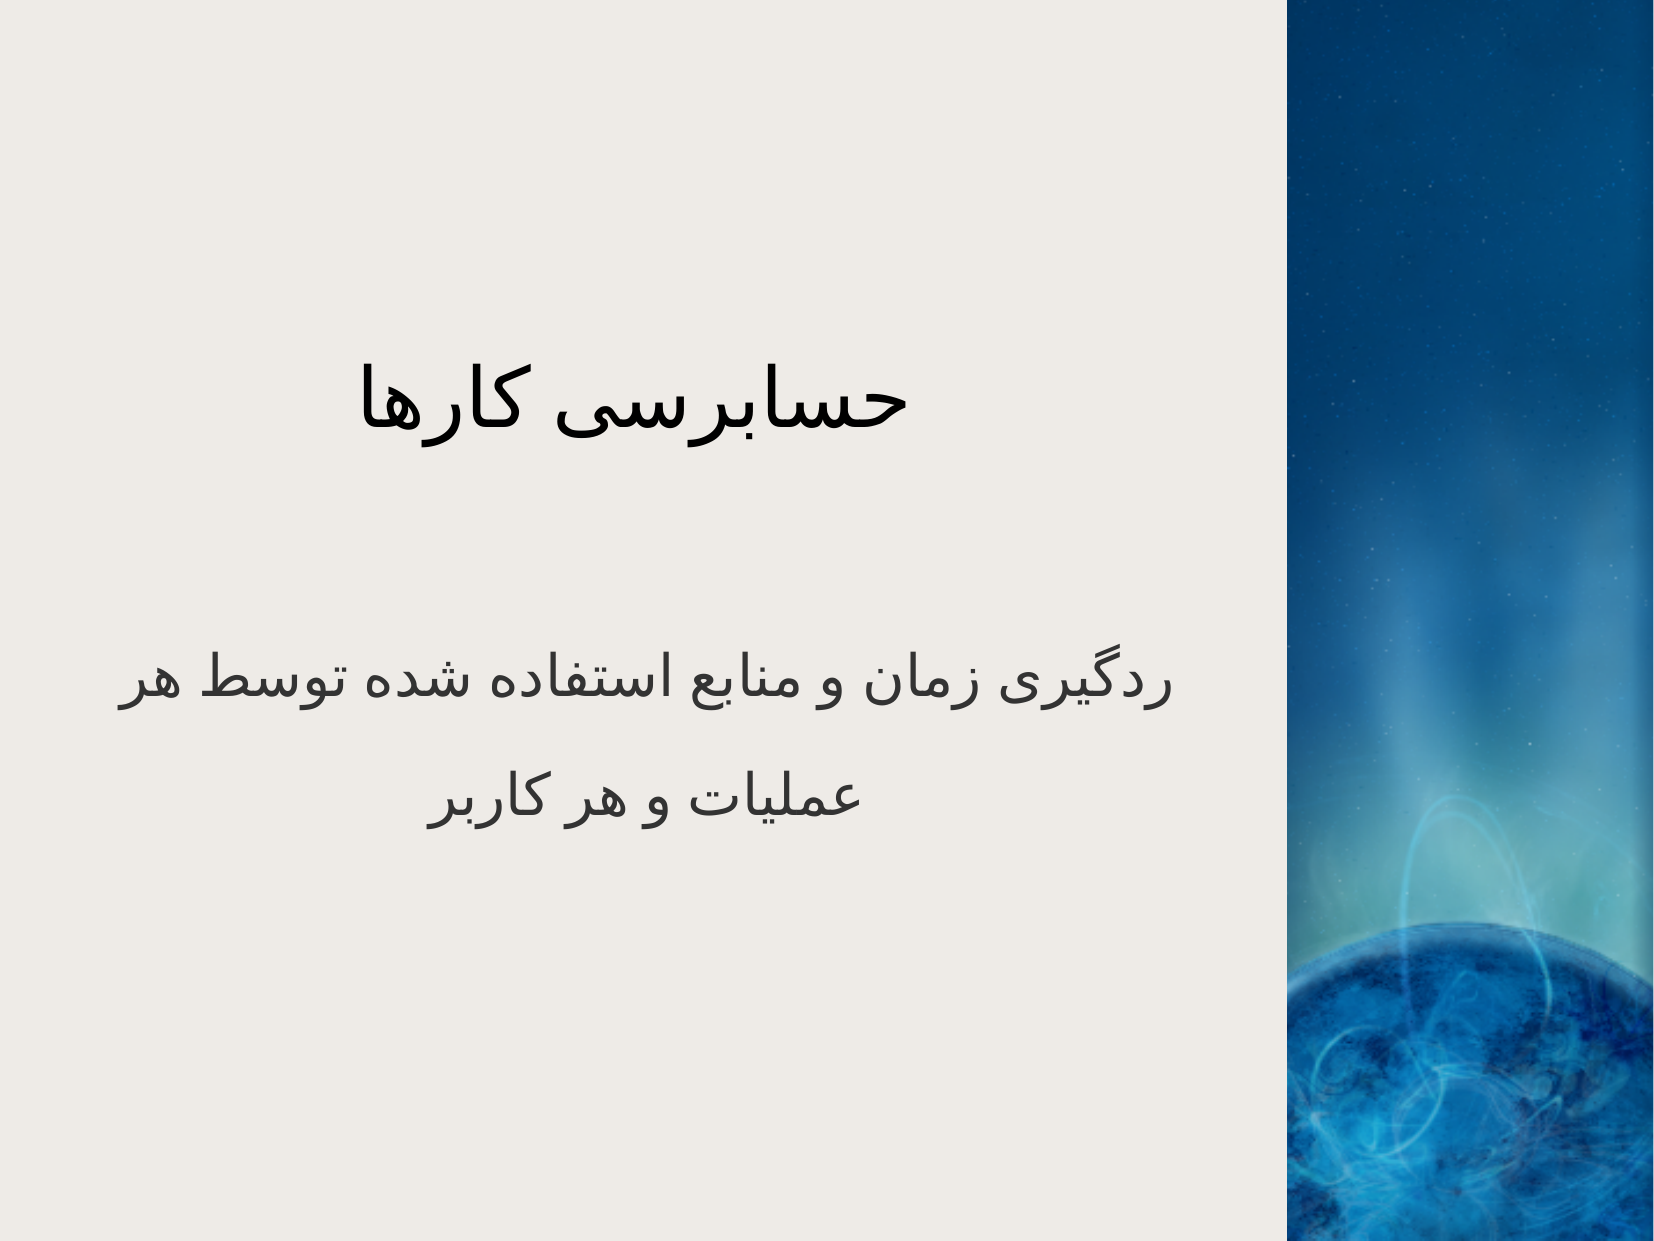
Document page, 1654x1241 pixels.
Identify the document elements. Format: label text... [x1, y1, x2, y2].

picture [0, 0, 1654, 1241]
title ردگیری زمان و منابع استفاده شده توسط هر عملیات و هر کاربر [37, 493, 1259, 934]
title حسابرسی کارها [14, 292, 1255, 500]
